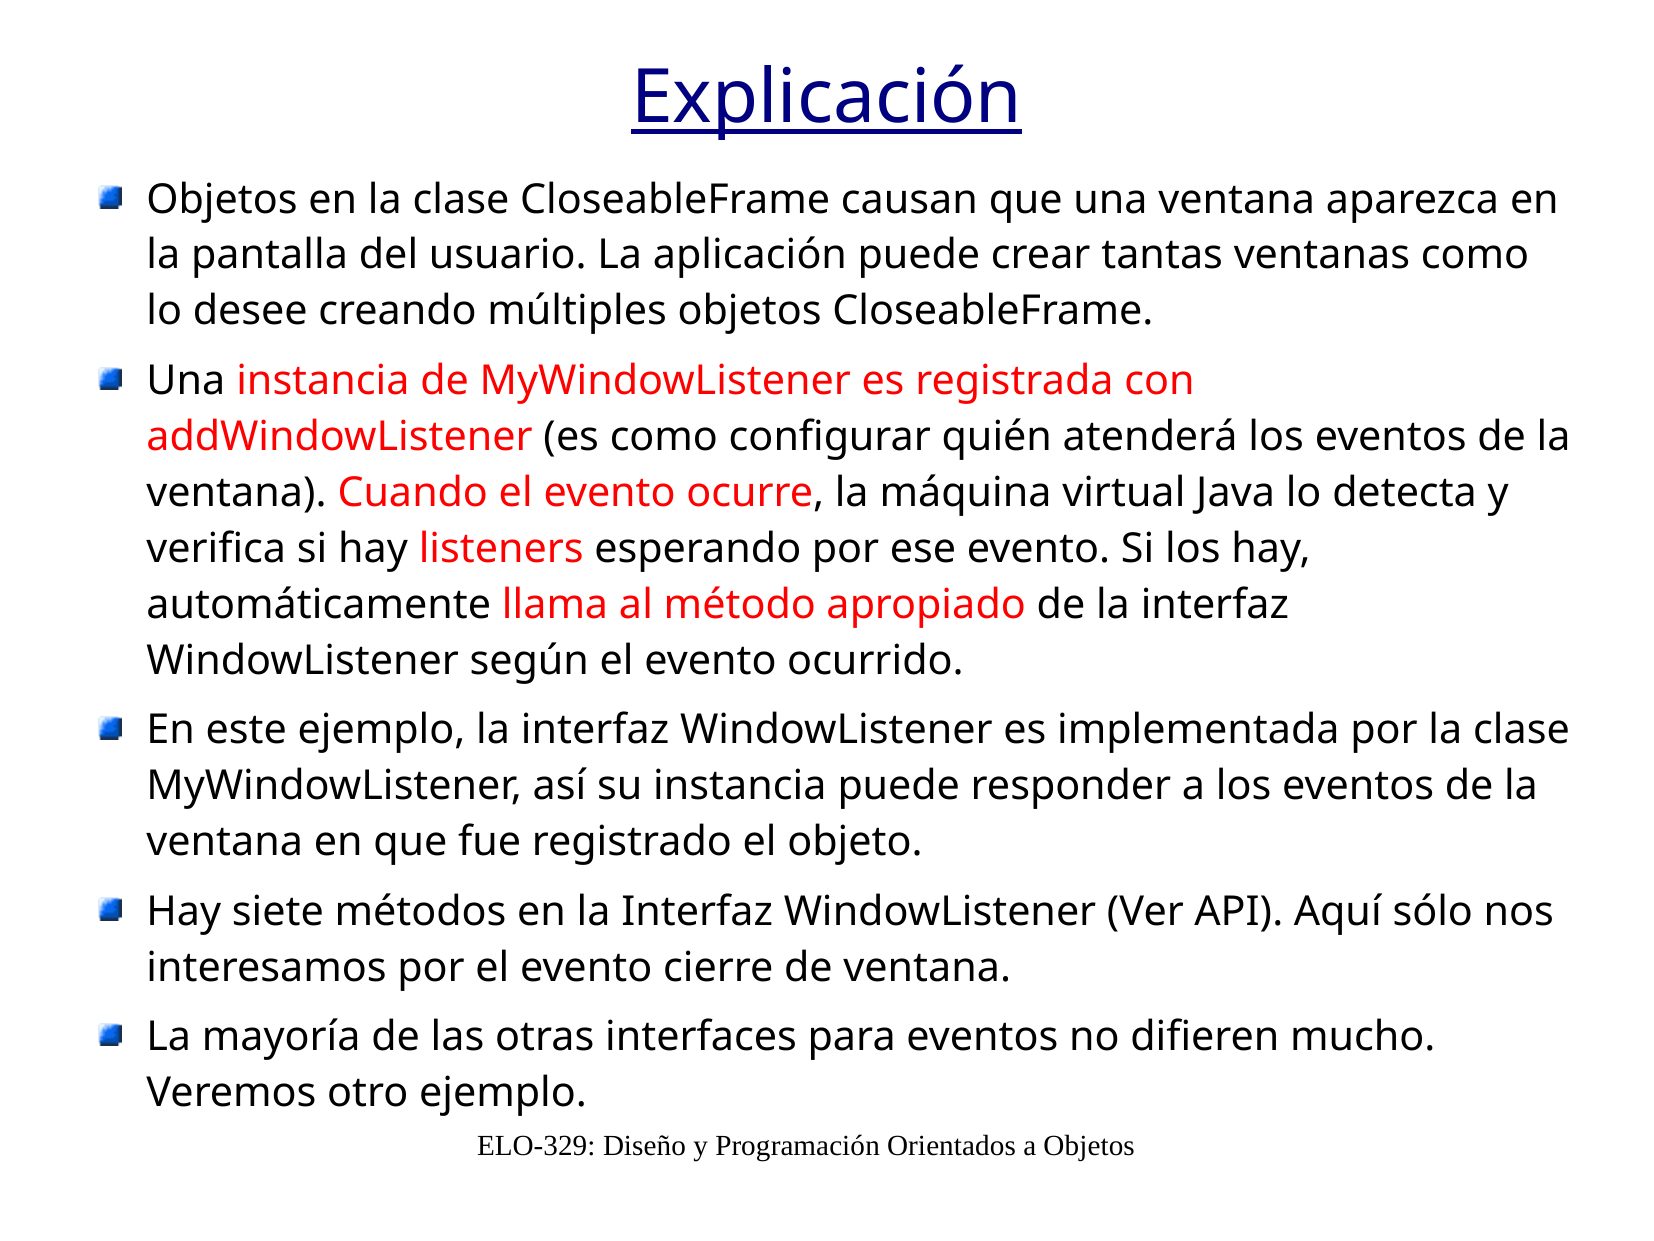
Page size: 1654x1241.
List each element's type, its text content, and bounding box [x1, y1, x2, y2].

title Explicación [82, 43, 1571, 145]
list Objetos en la clase CloseableFrame causan que una ventana aparezca en la pantalla del usuario. La aplicación puede crear tantas ventanas como lo desee creando múltiples objetos CloseableFrame. Una instancia de MyWindowListener es registrada con addWindowListener (es como configurar quién atenderá los eventos de la ventana). Cuando el evento ocurre, la máquina virtual Java lo detecta y verifica si hay listeners esperando por ese evento. Si los hay, automáticamente llama al método apropiado de la interfaz WindowListener según el evento ocurrido. En este ejemplo, la interfaz WindowListener es implementada por la clase MyWindowListener, así su instancia puede responder a los eventos de la ventana en que fue registrado el objeto. Hay siete métodos en la Interfaz WindowListener (Ver API). Aquí sólo nos interesamos por el evento cierre de ventana. La mayoría de las otras interfaces para eventos no difieren mucho. Veremos otro ejemplo. [82, 169, 1571, 1120]
